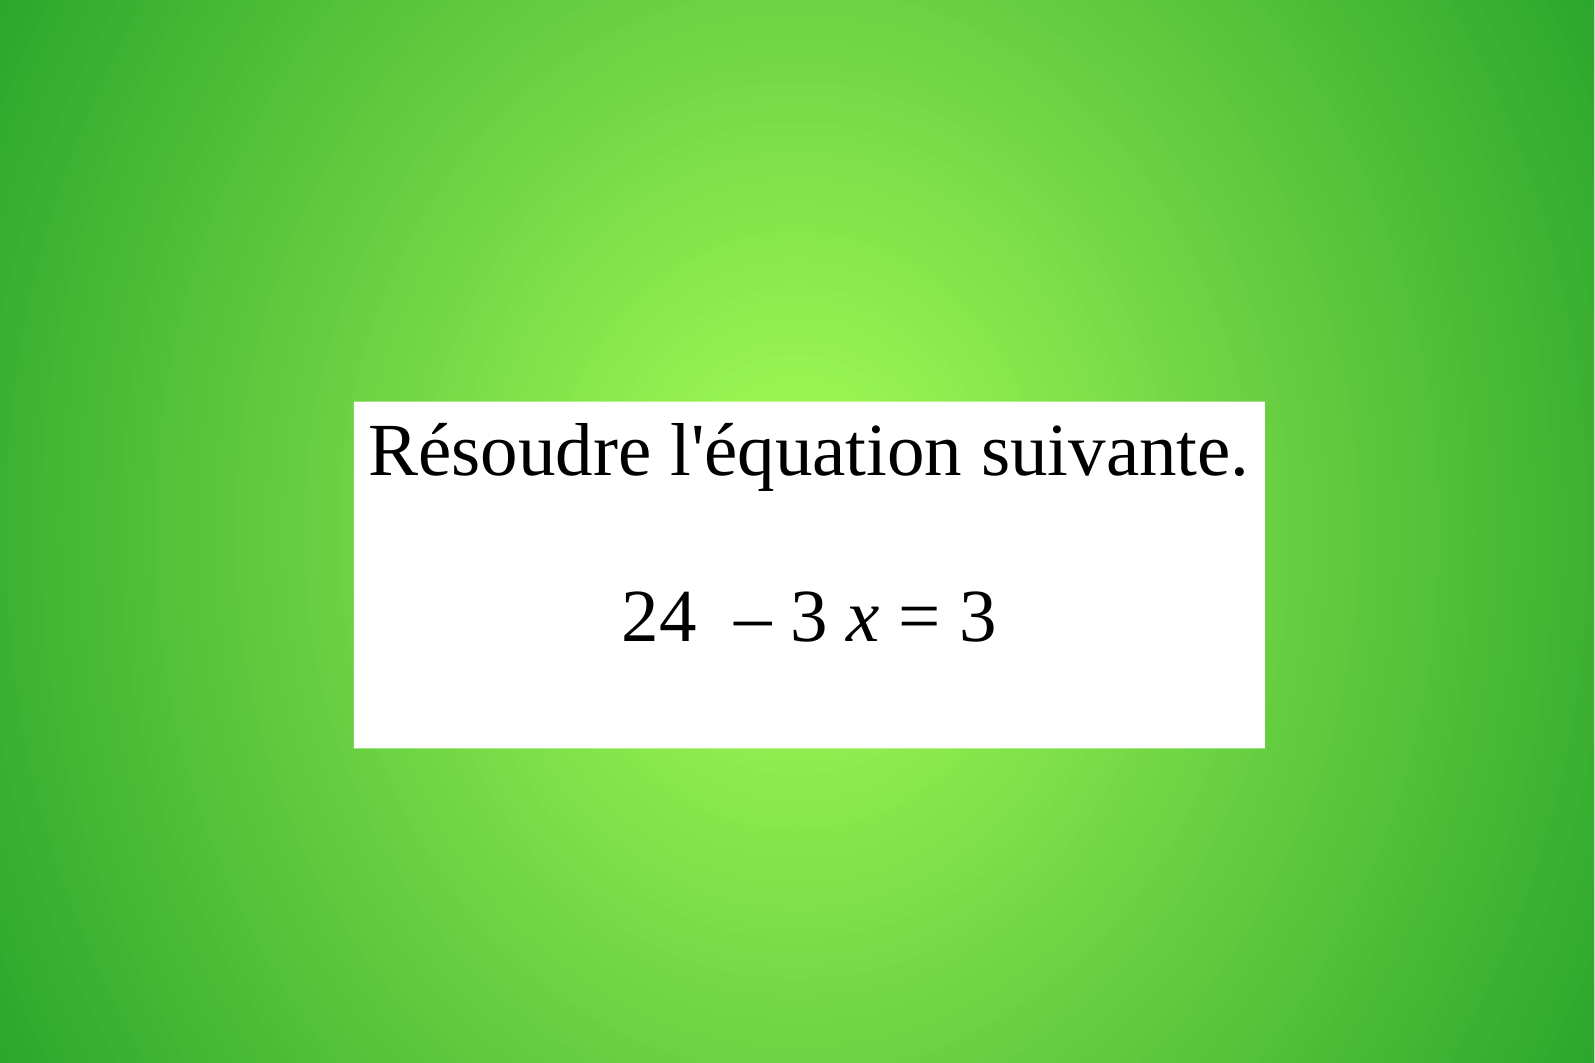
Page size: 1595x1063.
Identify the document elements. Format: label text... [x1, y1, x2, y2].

picture [0, 0, 1595, 1063]
text_box Résoudre l'équation suivante. 24 – 3 x = 3 [353, 401, 1265, 749]
